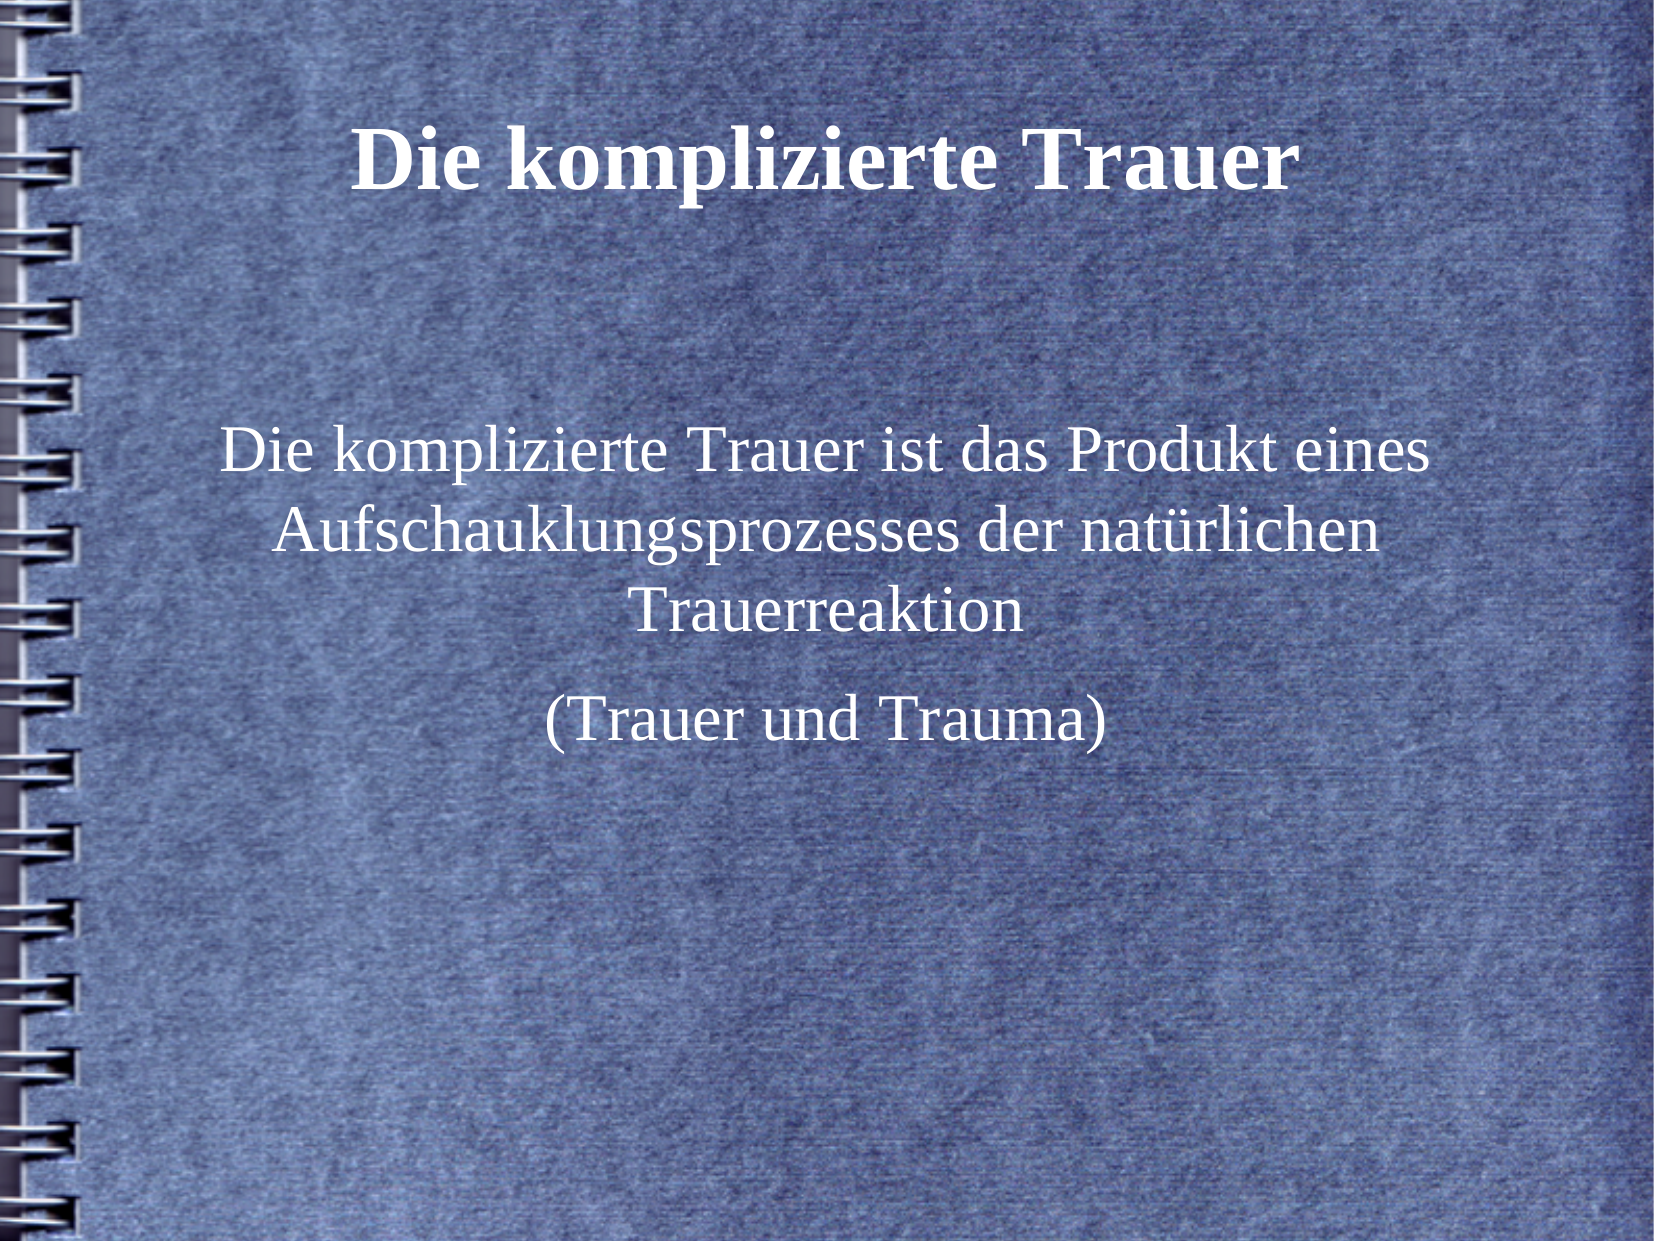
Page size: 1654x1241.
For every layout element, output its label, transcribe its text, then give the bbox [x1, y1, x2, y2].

picture [0, 0, 1654, 1241]
subtitle Die komplizierte Trauer ist das Produkt eines Aufschauklungsprozesses der natürlichen Trauerreaktion (Trauer und Trauma) [82, 56, 1571, 1102]
